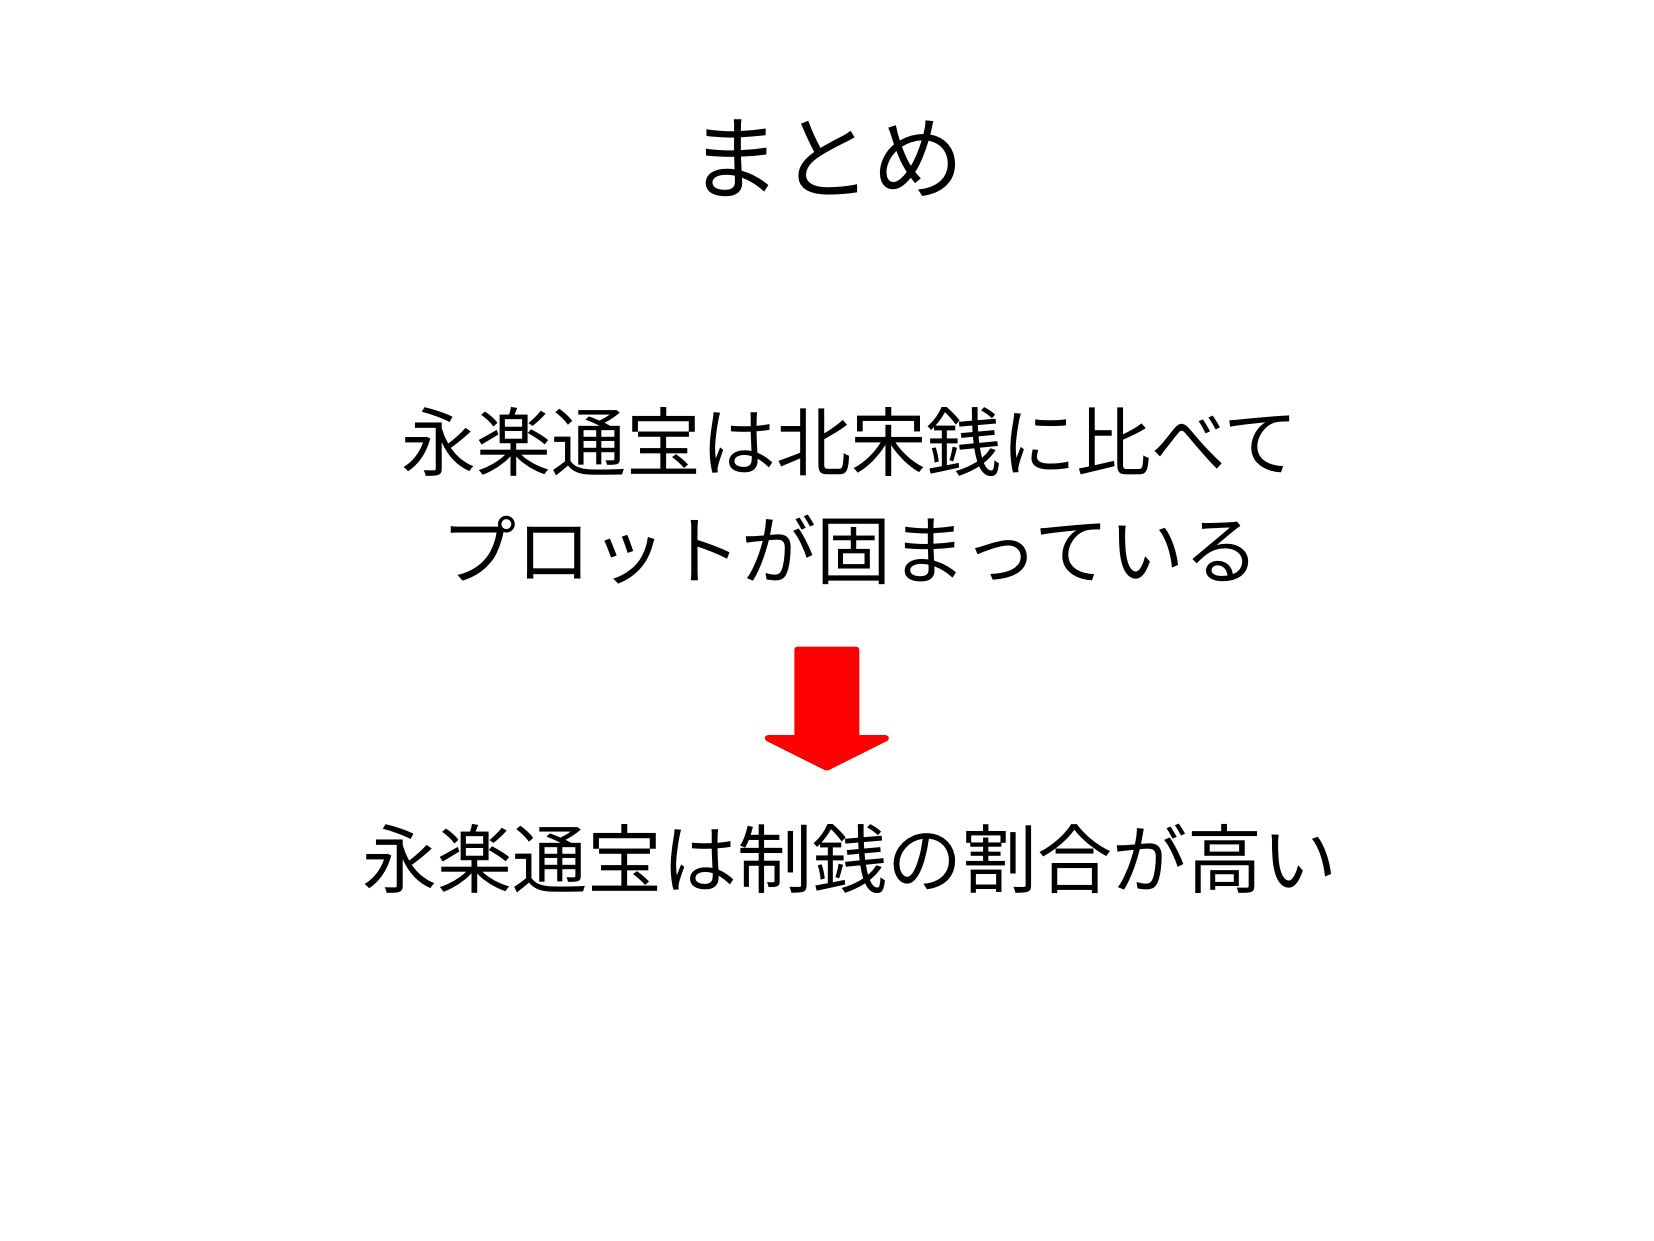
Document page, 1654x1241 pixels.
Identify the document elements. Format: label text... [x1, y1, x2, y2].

title まとめ [82, 49, 1571, 257]
text_box [767, 649, 886, 768]
subtitle 永楽通宝は北宋銭に比べて プロットが固まっている 永楽通宝は制銭の割合が高い [106, 229, 1595, 1063]
